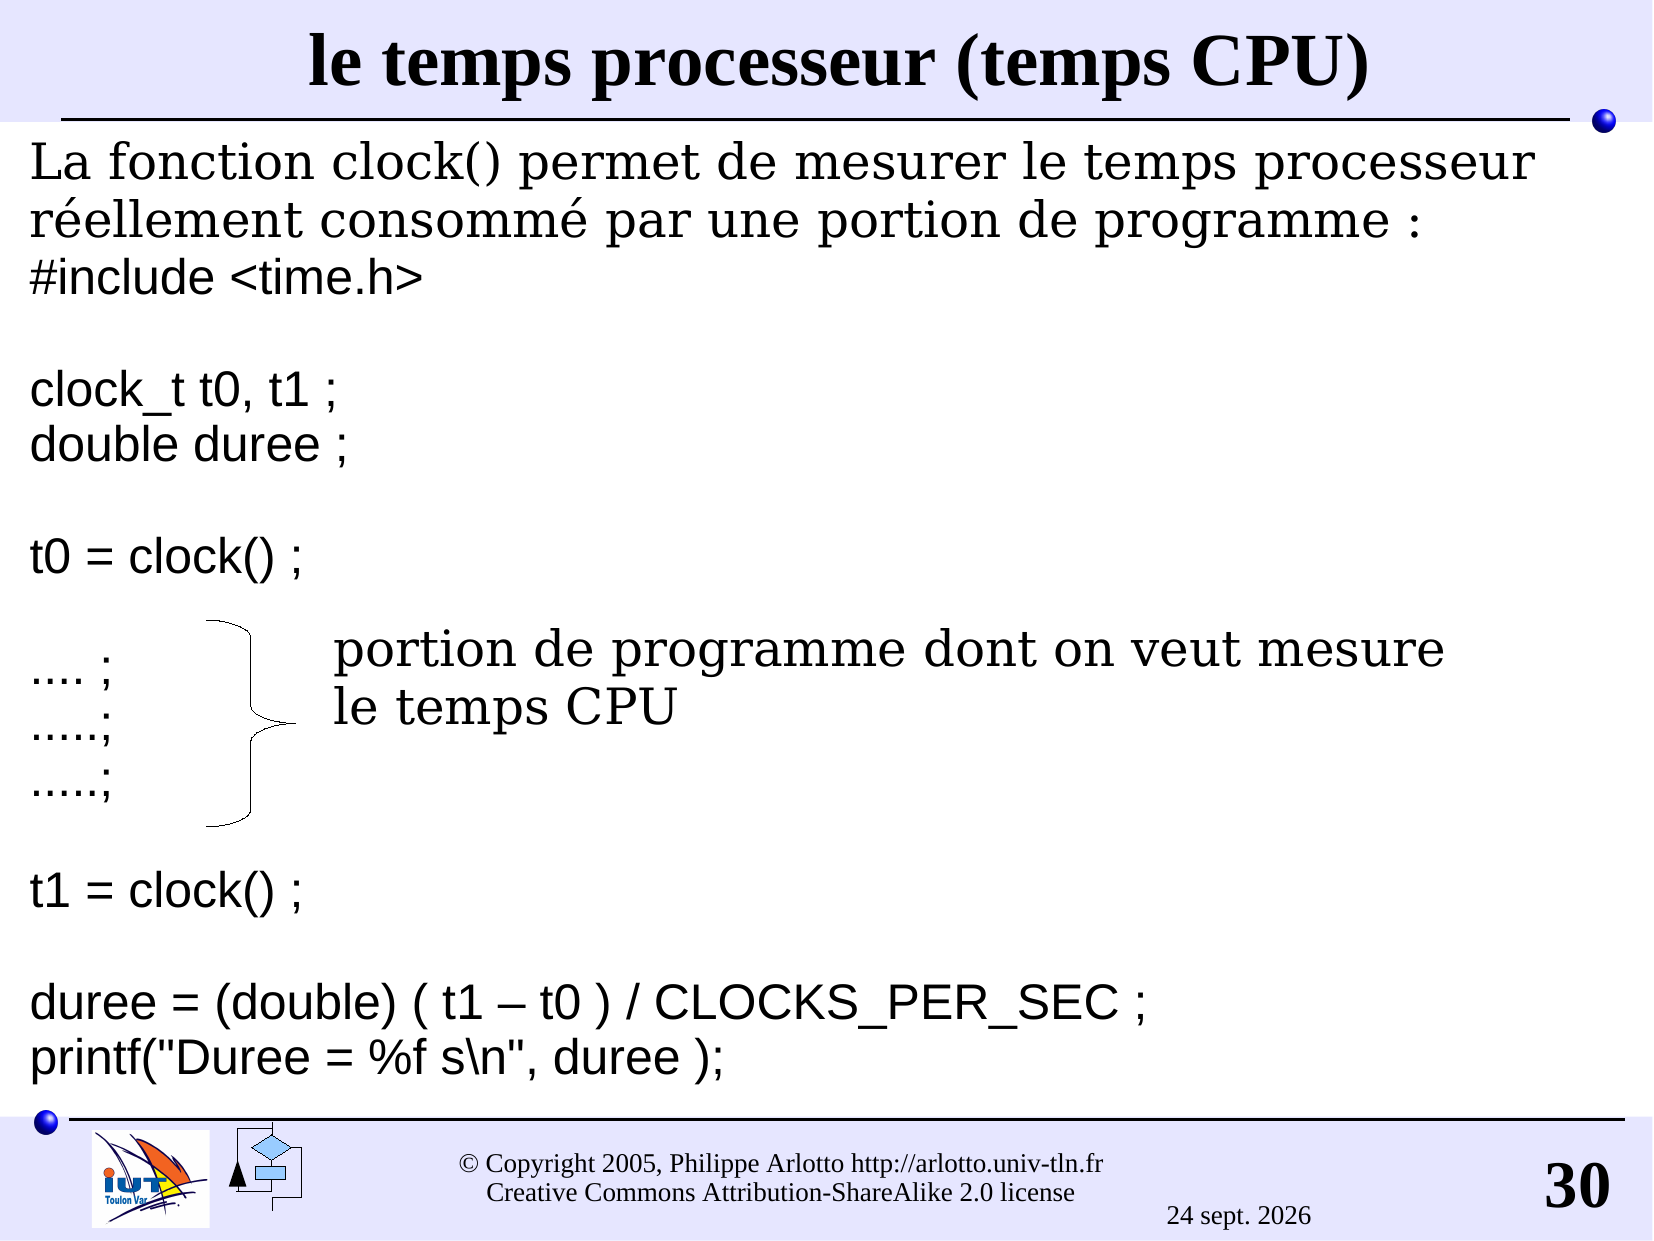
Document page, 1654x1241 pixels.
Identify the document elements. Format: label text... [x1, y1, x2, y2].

text_box La fonction clock() permet de mesurer le temps processeur réellement consommé par une portion de programme : #include <time.h> clock_t t0, t1 ; double duree ; t0 = clock() ; .... ; .....; .....; t1 = clock() ; duree = (double) ( t1 – t0 ) / CLOCKS_PER_SEC ; printf("Duree = %f s\n", duree ); [29, 132, 1537, 1198]
text_box portion de programme dont on veut mesure le temps CPU [333, 620, 1447, 737]
title le temps processeur (temps CPU) [95, 14, 1585, 107]
